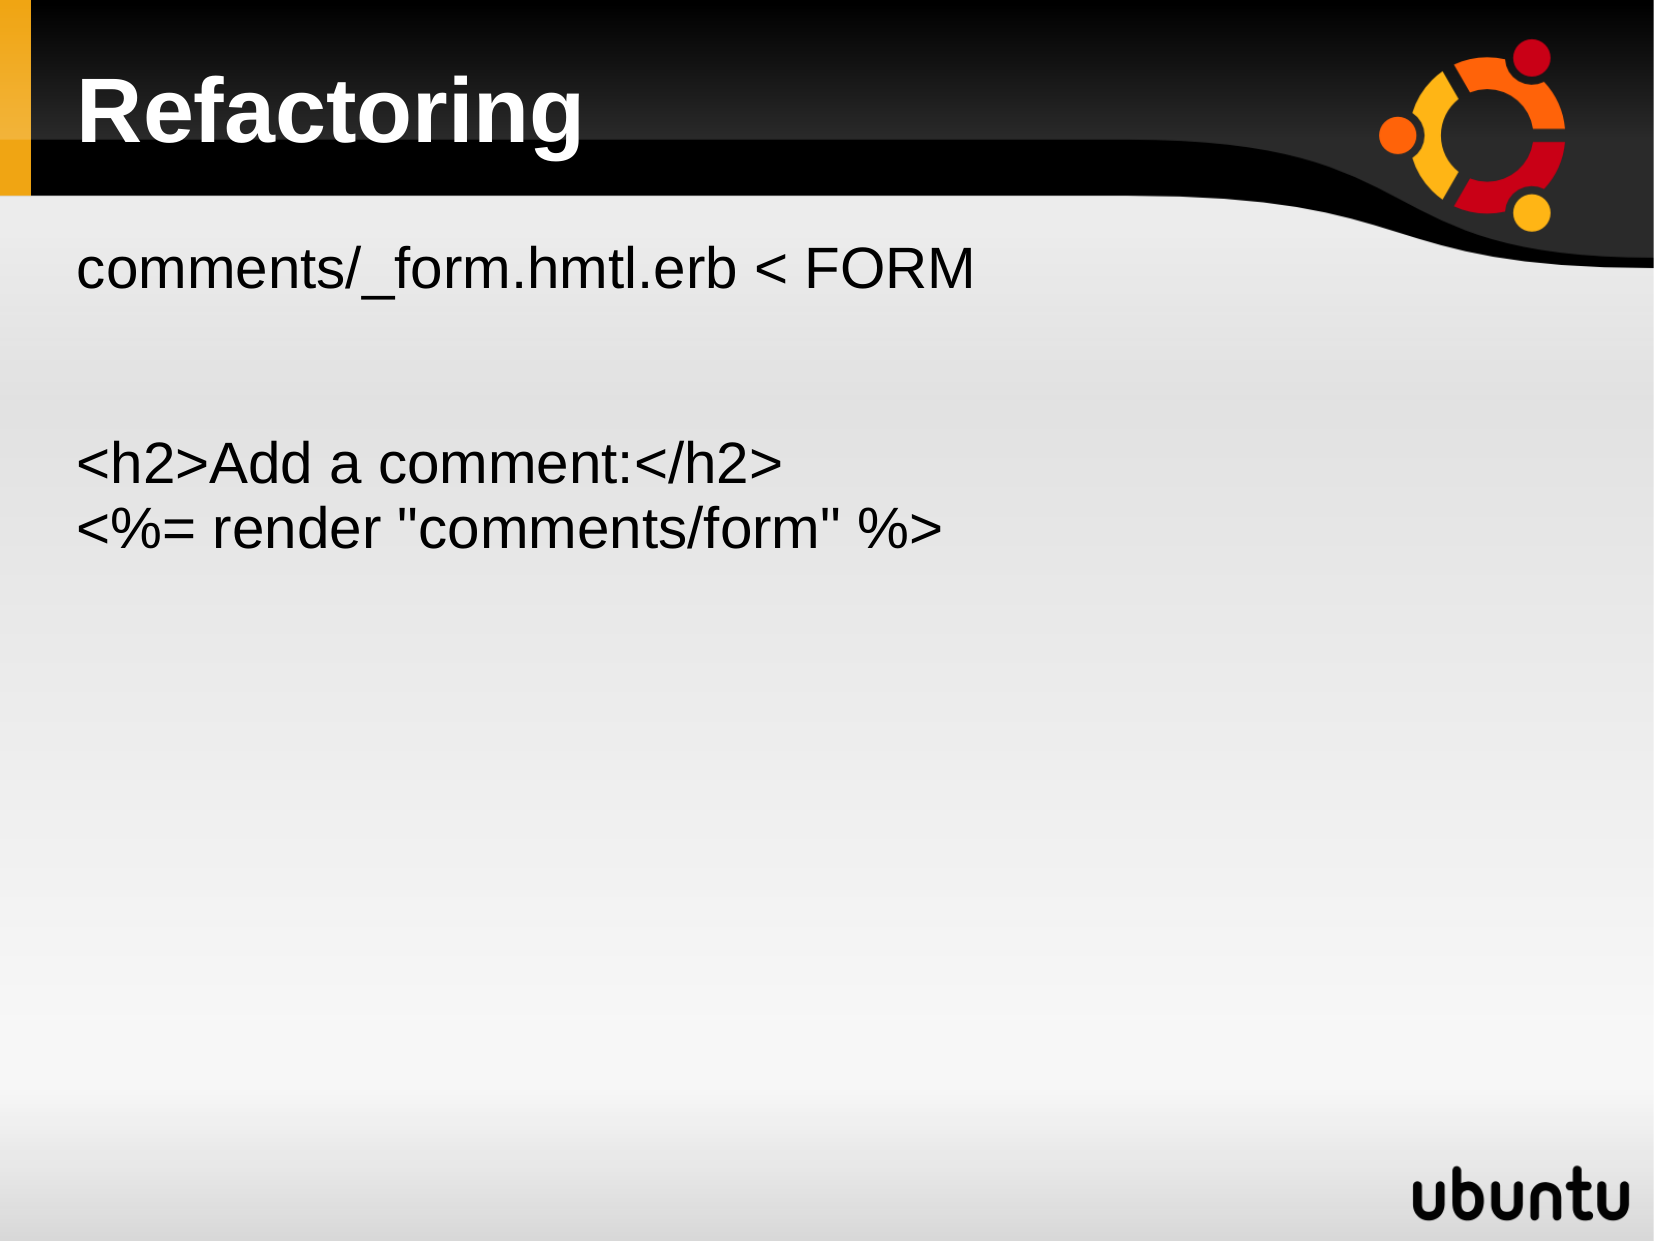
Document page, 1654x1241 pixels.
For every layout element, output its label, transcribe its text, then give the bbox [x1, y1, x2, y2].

list comments/_form.hmtl.erb < FORM <h2>Add a comment:</h2> <%= render "comments/form" %> [76, 236, 1565, 1040]
picture [0, 0, 1654, 1241]
title Refactoring [76, 14, 1565, 207]
